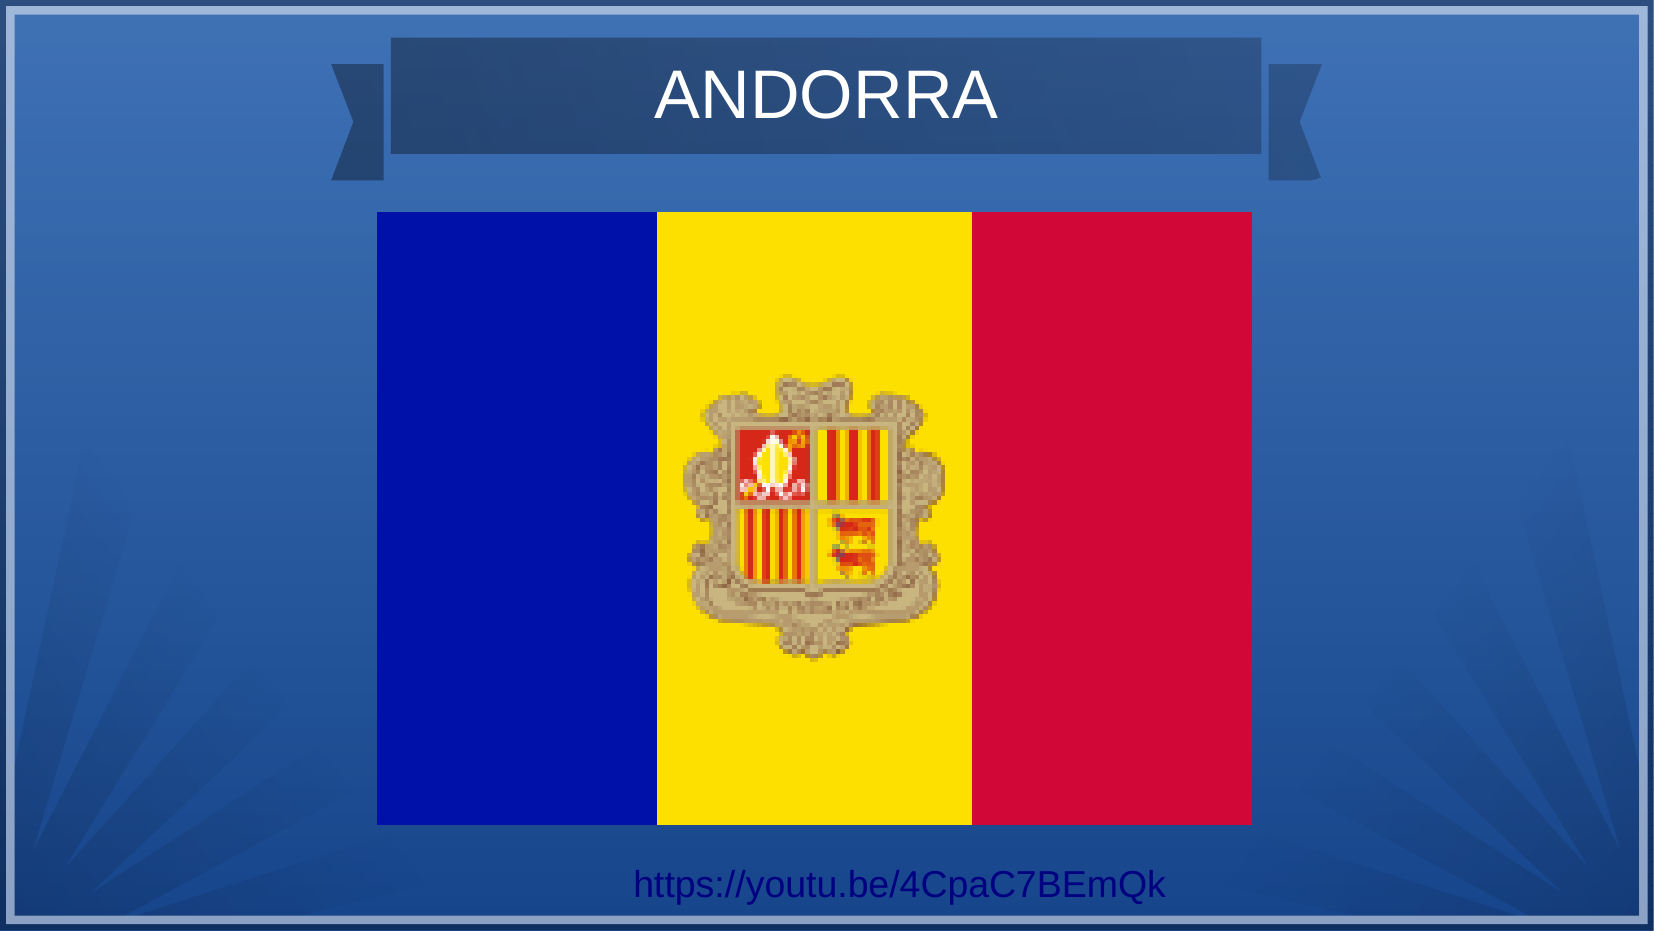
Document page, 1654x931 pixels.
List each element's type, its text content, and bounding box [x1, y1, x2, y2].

picture [377, 212, 1252, 825]
title ANDORRA [389, 35, 1264, 154]
text_box https://youtu.be/4CpaC7BEmQk [618, 856, 1182, 914]
